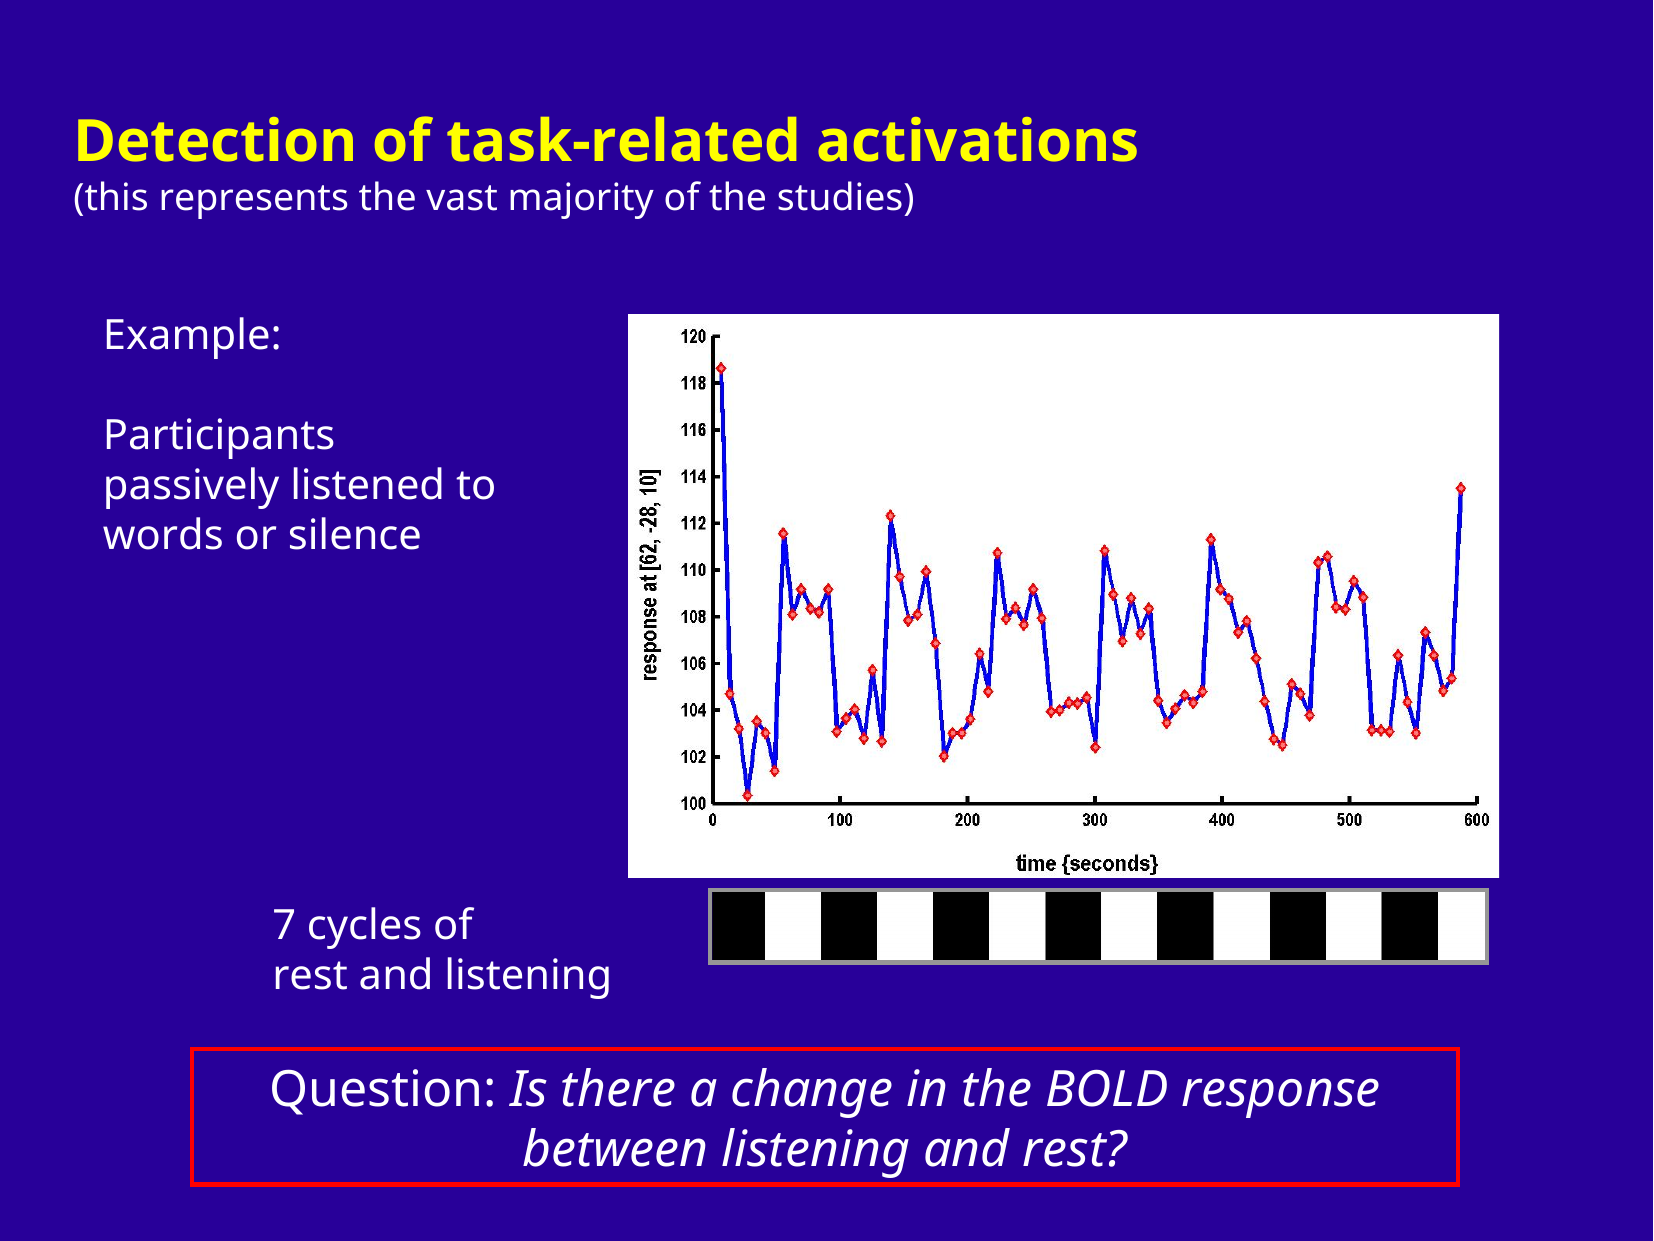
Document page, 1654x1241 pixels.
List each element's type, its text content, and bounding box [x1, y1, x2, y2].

text_box 7 cycles of rest and listening [257, 890, 699, 1006]
picture [712, 892, 1486, 961]
picture [628, 314, 1500, 878]
text_box Detection of task-related activations (this represents the vast majority of the studies) [58, 84, 1470, 236]
text_box Example: Participants passively listened to words or silence [88, 299, 529, 566]
text_box Question: Is there a change in the BOLD response between listening and rest? [192, 1049, 1459, 1185]
